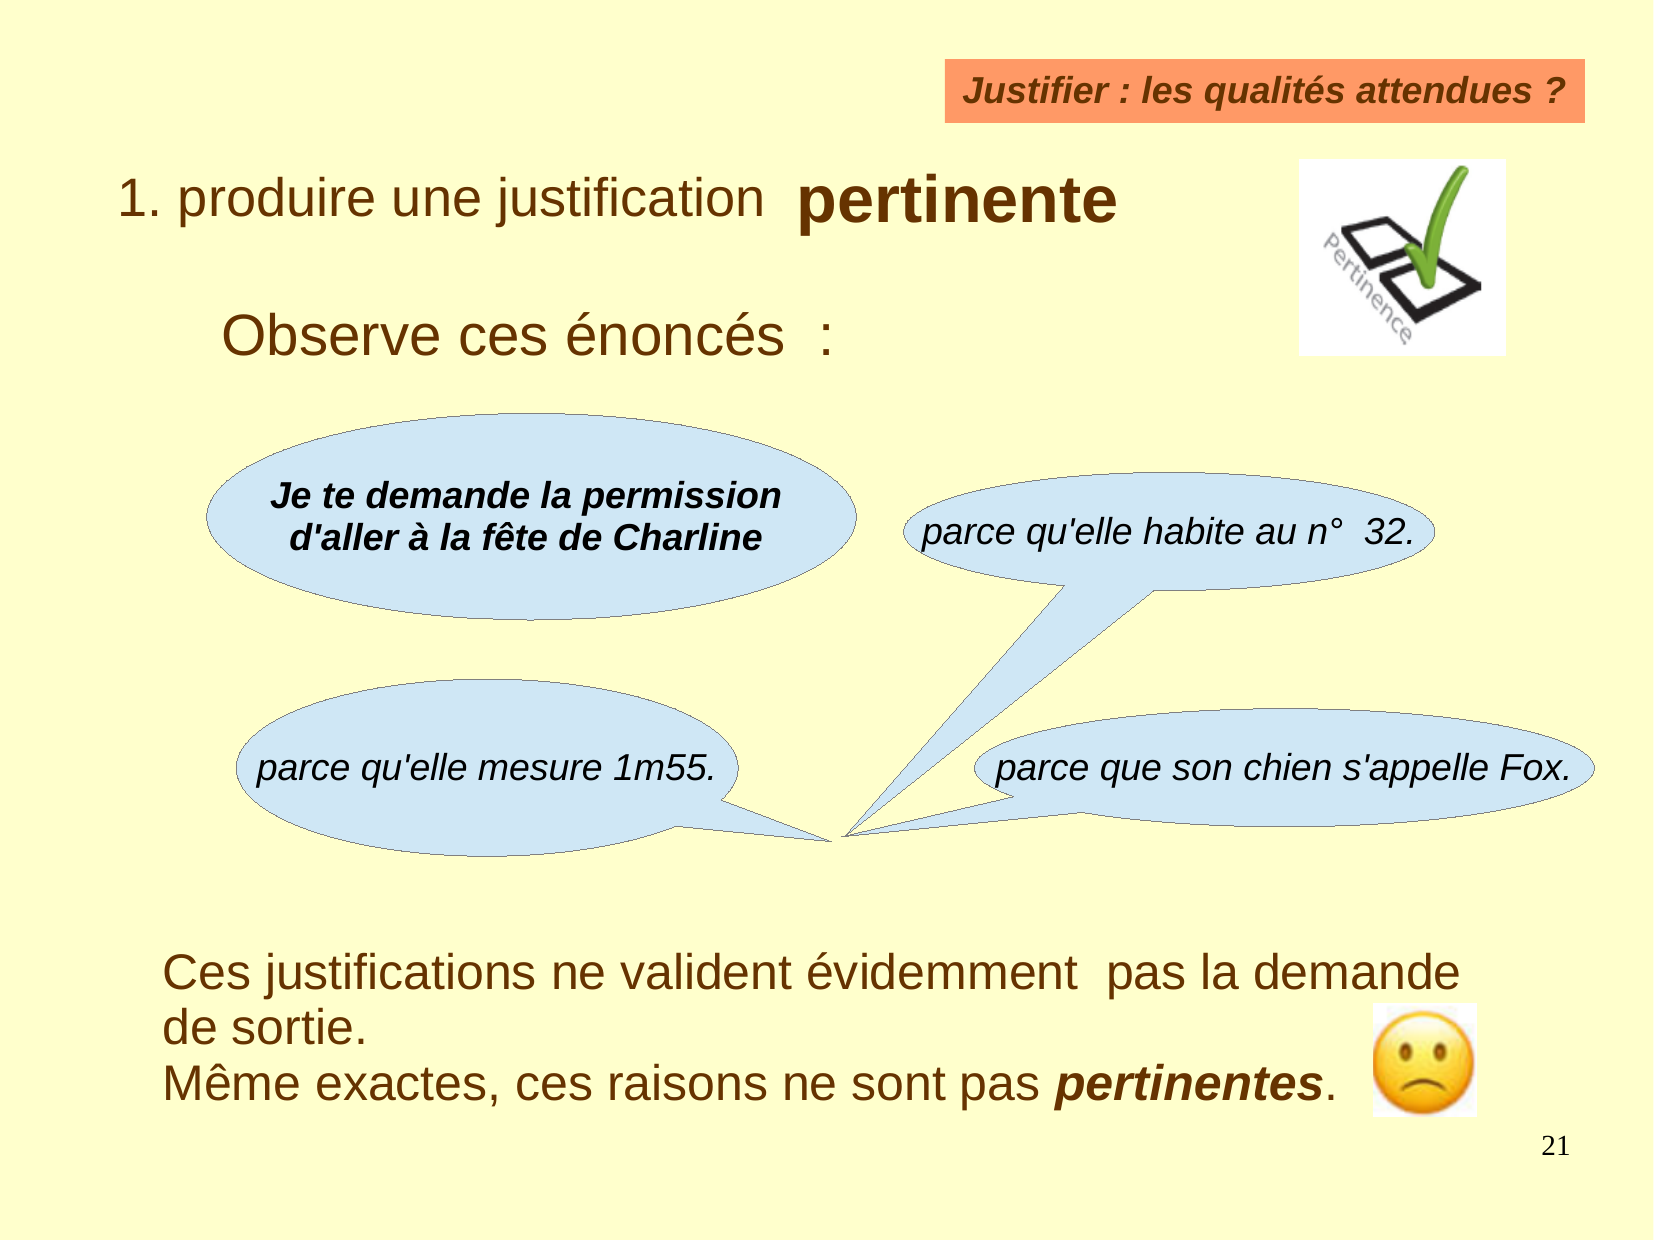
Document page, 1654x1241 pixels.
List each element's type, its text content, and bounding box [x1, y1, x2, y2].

text_box parce que son chien s'appelle Fox. [841, 708, 1595, 837]
text_box Observe ces énoncés : [206, 295, 886, 384]
text_box Je te demande la permission d'aller à la fête de Charline [206, 413, 857, 621]
text_box 1. produire une justification [102, 160, 782, 238]
text_box pertinente [782, 154, 1161, 244]
text_box parce qu'elle mesure 1m55. [236, 679, 832, 857]
picture [1373, 1003, 1477, 1117]
picture [1299, 159, 1506, 356]
text_box Ces justifications ne valident évidemment pas la demande de sortie. Même exactes, ces raisons ne sont pas pertinentes. [147, 936, 1506, 1152]
text_box parce qu'elle habite au n° 32. [845, 472, 1435, 835]
text_box Justifier : les qualités attendues ? [944, 59, 1585, 123]
